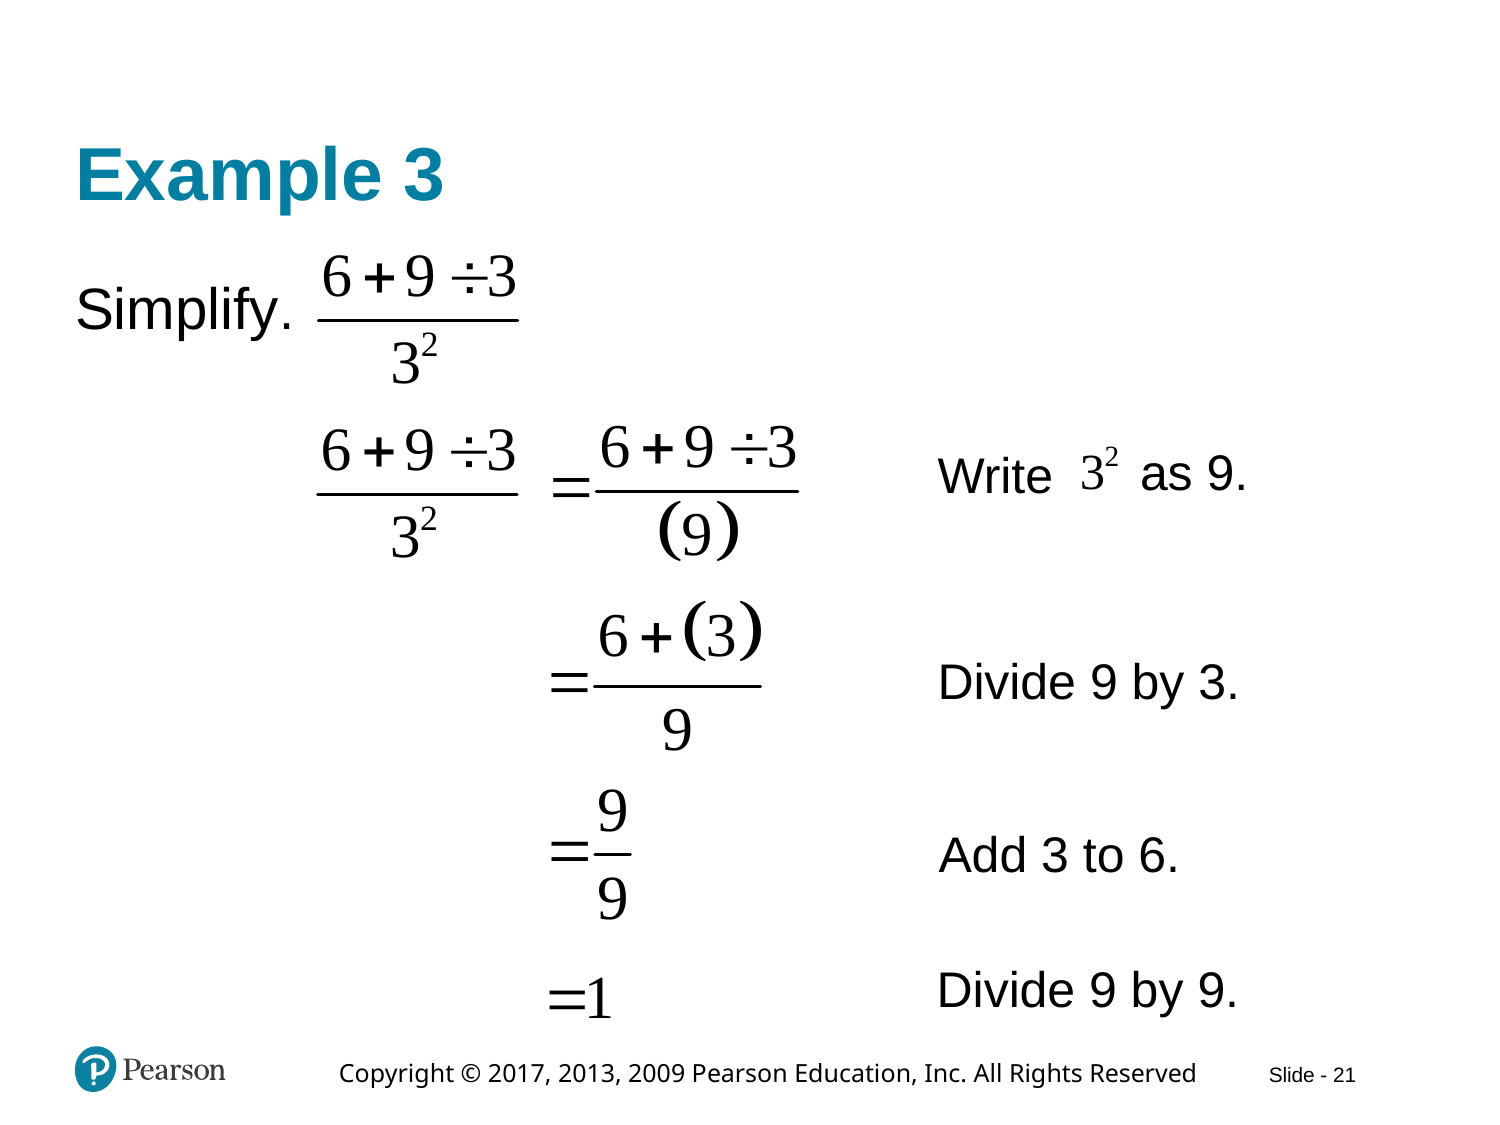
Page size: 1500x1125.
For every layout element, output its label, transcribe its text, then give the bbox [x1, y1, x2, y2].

list Divide 9 by 9. [936, 957, 1338, 1024]
chart [312, 417, 523, 567]
title Example 3 [75, 35, 1425, 216]
chart [538, 969, 613, 1024]
chart [313, 243, 524, 393]
list as 9. [1139, 440, 1300, 497]
chart [1077, 439, 1123, 497]
chart [542, 413, 805, 585]
list Simplify. [75, 270, 300, 345]
list Write [937, 443, 1066, 500]
chart [540, 776, 638, 929]
list Add 3 to 6. [938, 822, 1255, 881]
list Divide 9 by 3. [937, 649, 1338, 720]
chart [540, 597, 767, 759]
